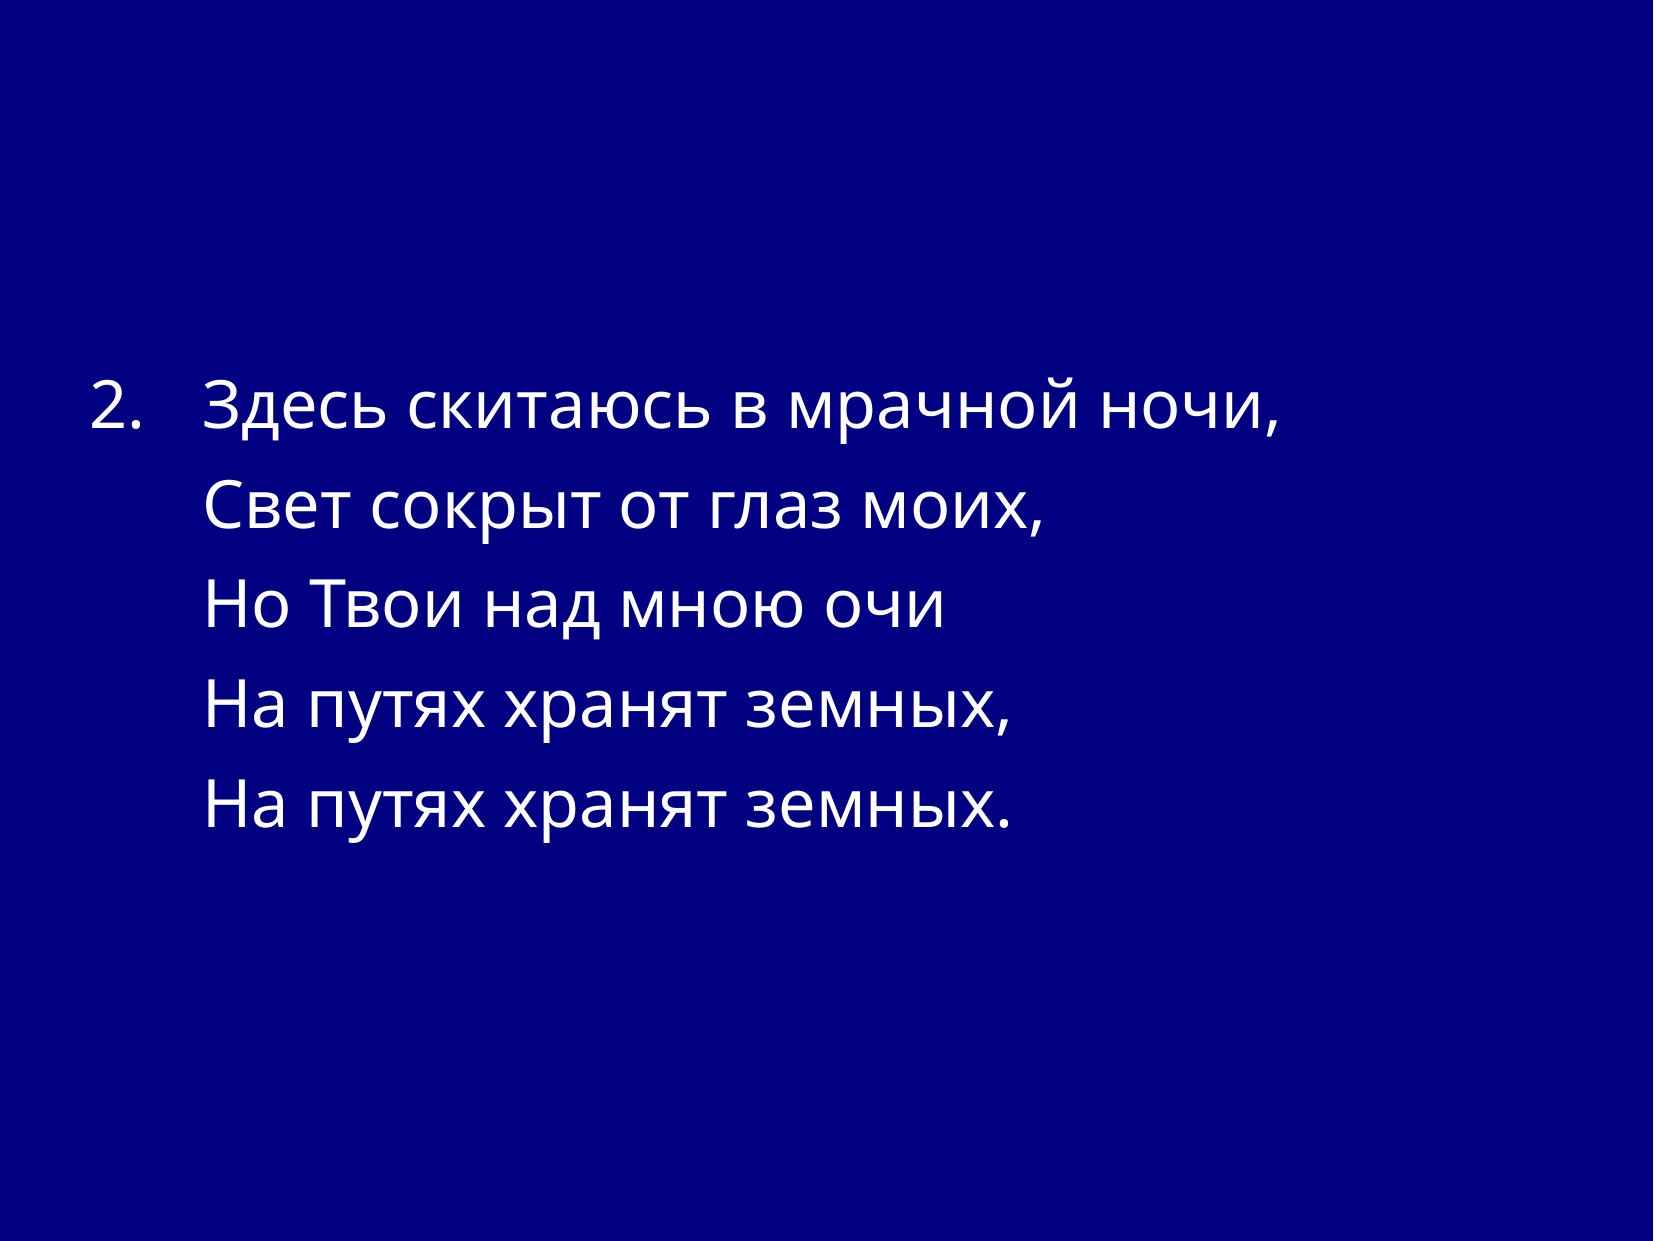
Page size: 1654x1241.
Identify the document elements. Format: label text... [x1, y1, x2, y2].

text_box 2. Здесь скитаюсь в мрачной ночи, Свет сокрыт от глаз моих, Но Твои над мною очи На путях хранят земных, На путях хранят земных. [75, 150, 1576, 1163]
